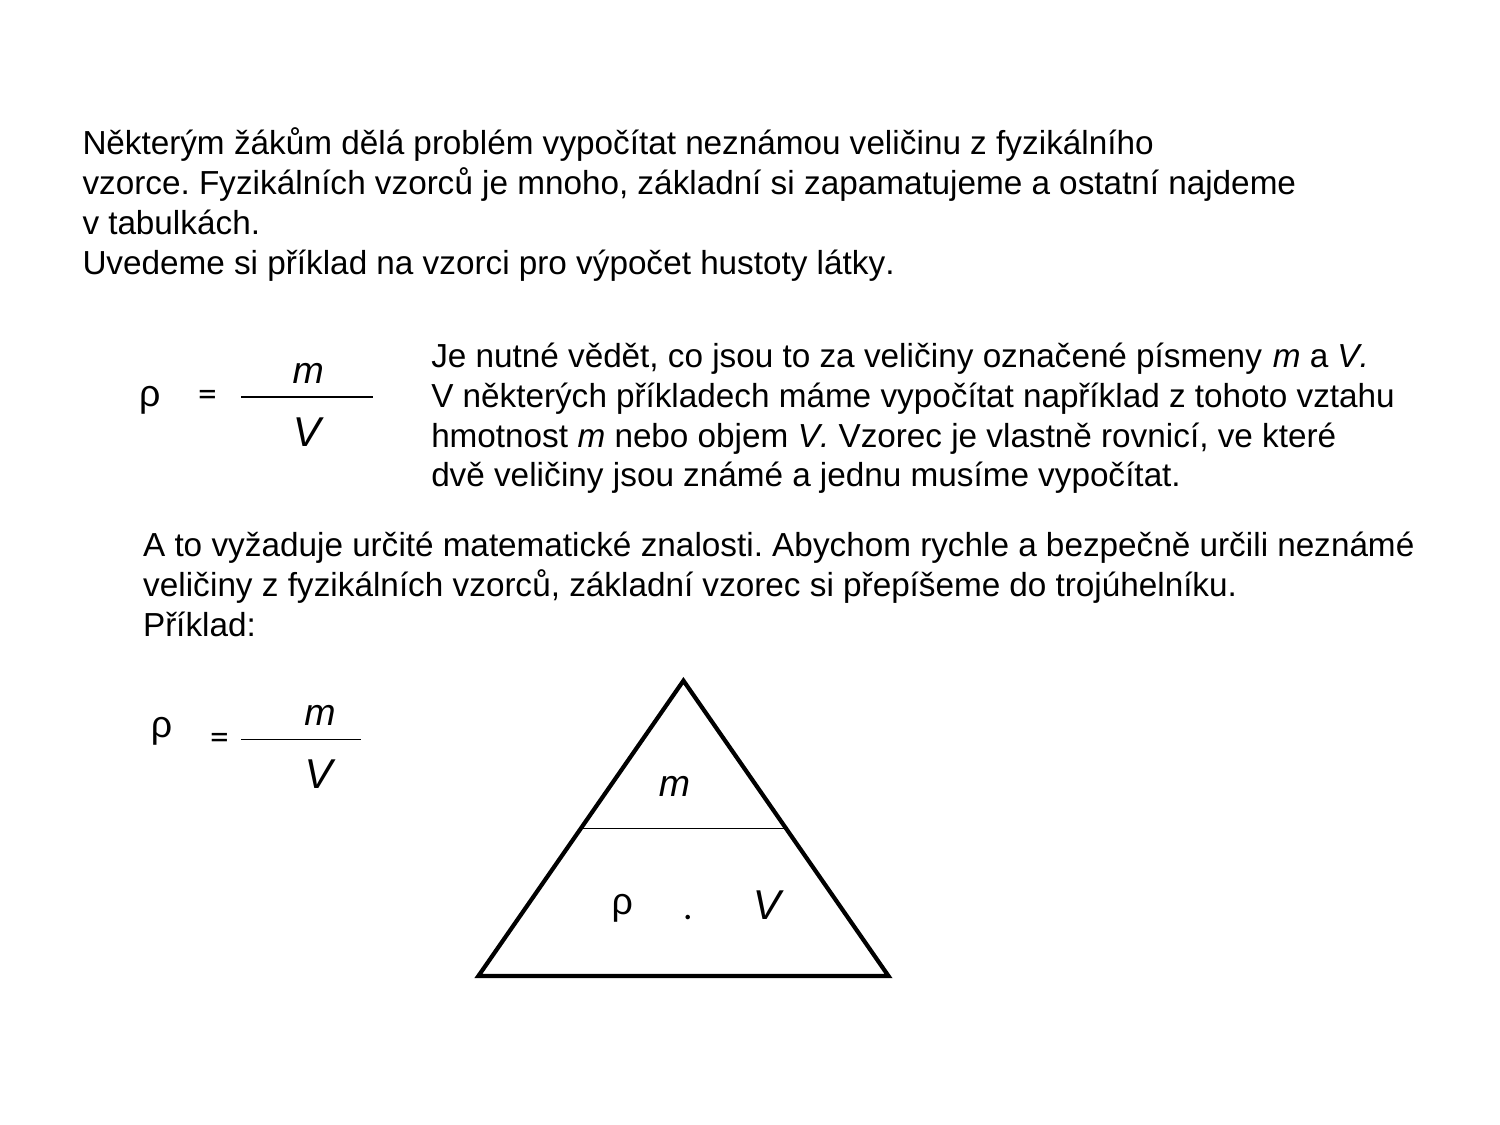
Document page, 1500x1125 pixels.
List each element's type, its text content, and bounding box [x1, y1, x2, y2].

text_box = [183, 361, 232, 423]
text_box V [289, 739, 348, 806]
text_box ρ [136, 692, 188, 753]
text_box = [195, 704, 244, 765]
text_box Některým žákům dělá problém vypočítat neznámou veličinu z fyzikálního vzorce. Fyzikálních vzorců je mnoho, základní si zapamatujeme a ostatní najdeme v tabulkách. Uvedeme si příklad na vzorci pro výpočet hustoty látky. [67, 113, 1313, 379]
text_box [581, 680, 786, 828]
text_box ρ [124, 361, 176, 423]
text_box A to vyžaduje určité matematické znalosti. Abychom rychle a bezpečně určili neznámé veličiny z fyzikálních vzorců, základní vzorec si přepíšeme do trojúhelníku. Příklad: [128, 515, 1432, 771]
text_box m [289, 680, 351, 742]
text_box m [277, 337, 339, 399]
text_box Je nutné vědět, co jsou to za veličiny označené písmeny m a V. V některých příkladech máme vypočítat například z tohoto vztahu hmotnost m nebo objem V. Vzorec je vlastně rovnicí, ve které dvě veličiny jsou známé a jednu musíme vypočítat. [416, 326, 1412, 502]
text_box V [278, 397, 336, 463]
text_box . V [668, 869, 796, 936]
text_box m [644, 751, 706, 813]
text_box [478, 829, 889, 977]
text_box ρ [596, 869, 648, 931]
